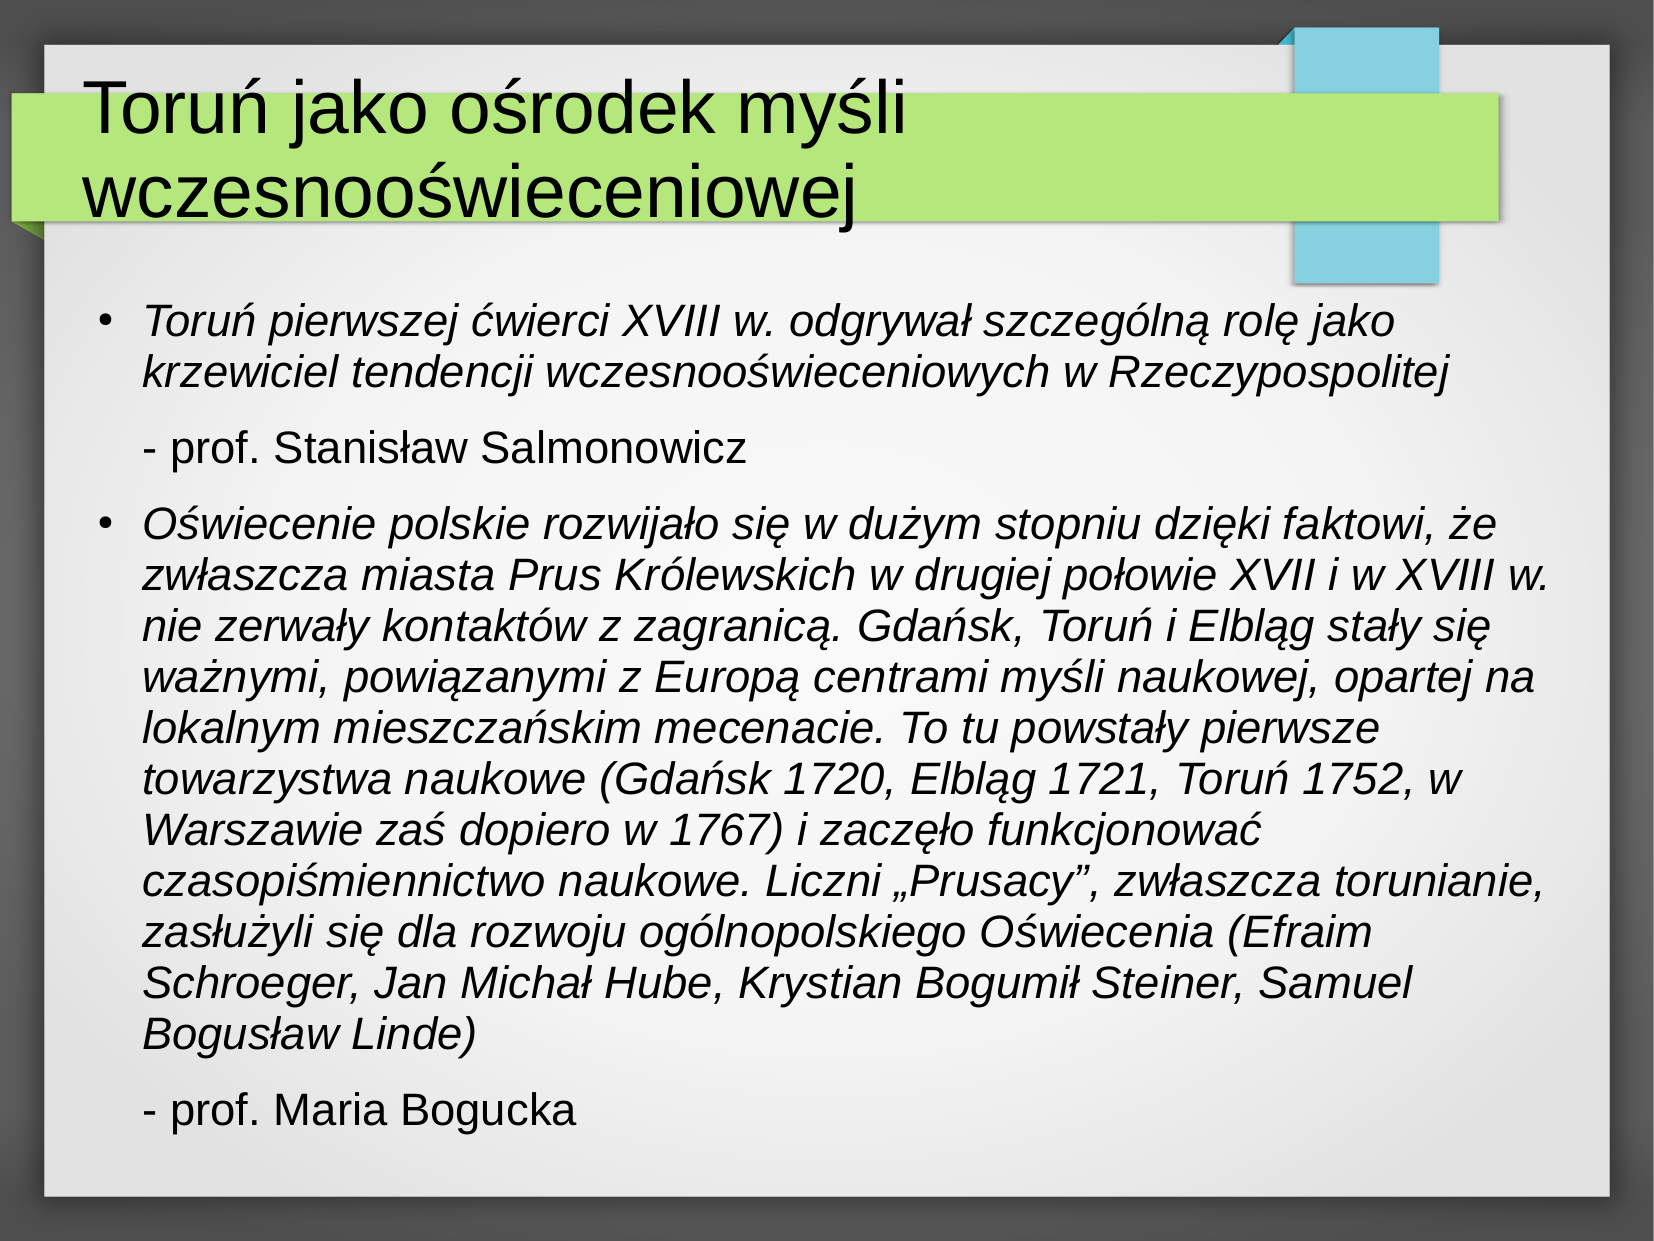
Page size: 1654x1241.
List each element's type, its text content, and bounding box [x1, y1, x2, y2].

picture [0, 0, 1654, 1241]
list Toruń pierwszej ćwierci XVIII w. odgrywał szczególną rolę jako krzewiciel tendencji wczesnooświeceniowych w Rzeczypospolitej - prof. Stanisław Salmonowicz Oświecenie polskie rozwijało się w dużym stopniu dzięki faktowi, że zwłaszcza miasta Prus Królewskich w drugiej połowie XVII i w XVIII w. nie zerwały kontaktów z zagranicą. Gdańsk, Toruń i Elbląg stały się ważnymi, powiązanymi z Europą centrami myśli naukowej, opartej na lokalnym mieszczańskim mecenacie. To tu powstały pierwsze towarzystwa naukowe (Gdańsk 1720, Elbląg 1721, Toruń 1752, w Warszawie zaś dopiero w 1767) i zaczęło funkcjonować czasopiśmiennictwo naukowe. Liczni „Prusacy”, zwłaszcza torunianie, zasłużyli się dla rozwoju ogólnopolskiego Oświecenia (Efraim Schroeger, Jan Michał Hube, Krystian Bogumił Steiner, Samuel Bogusław Linde) - prof. Maria Bogucka [82, 295, 1571, 1146]
title Toruń jako ośrodek myśli wczesnooświeceniowej [82, 47, 1571, 252]
